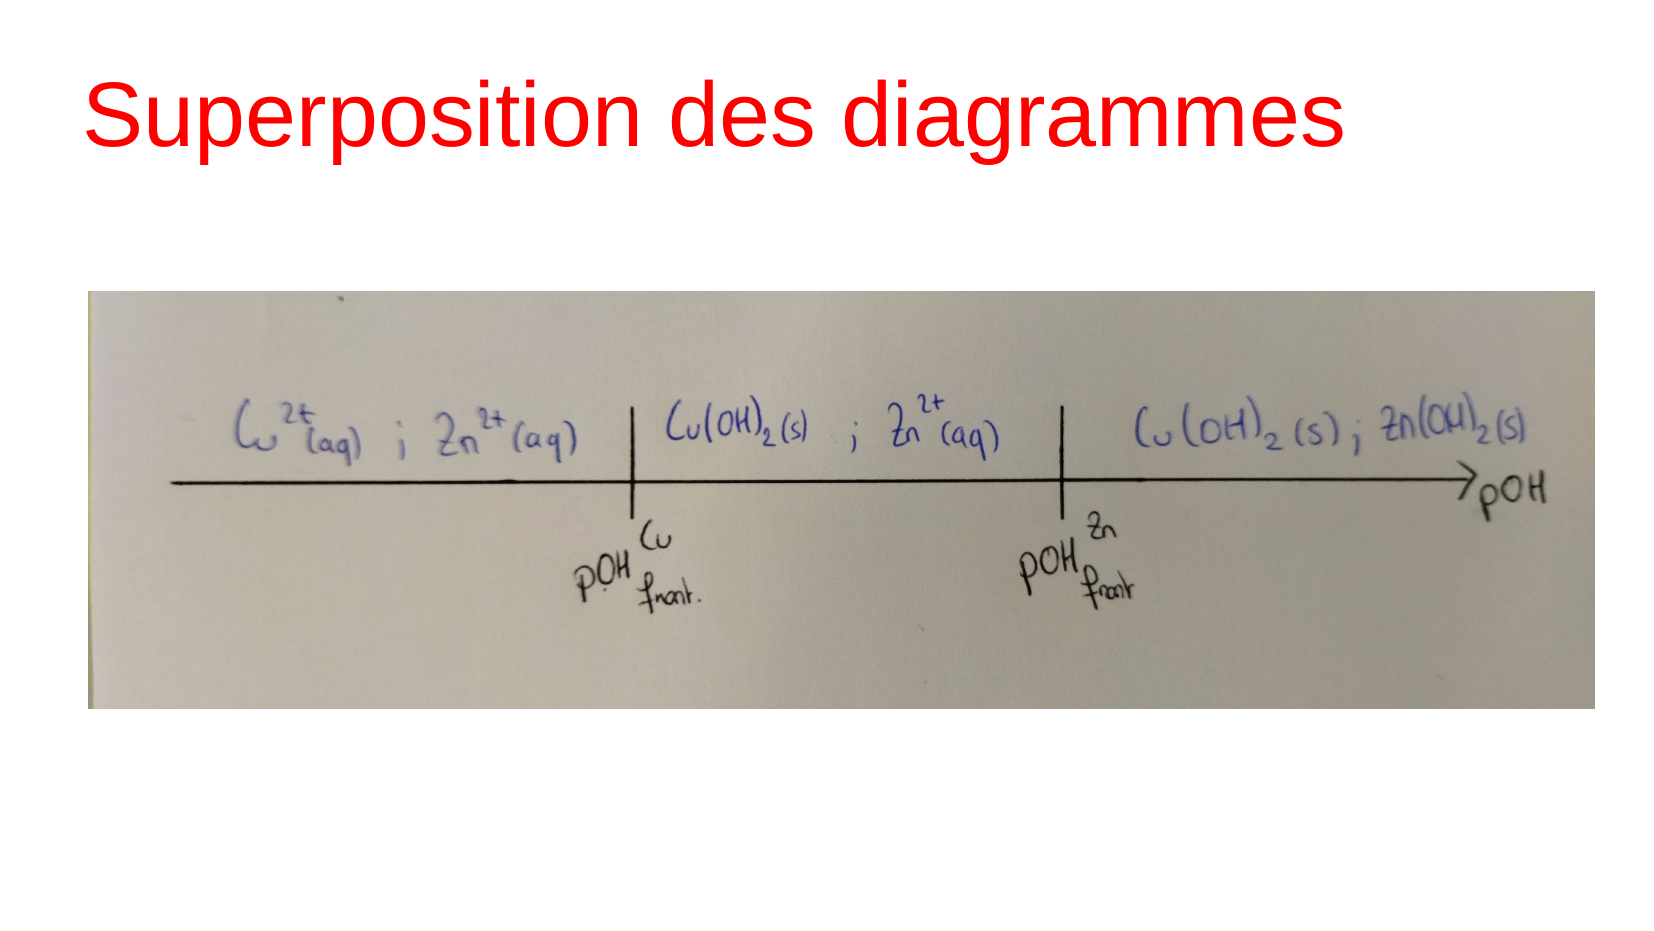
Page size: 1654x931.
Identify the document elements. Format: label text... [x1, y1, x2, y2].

picture [88, 291, 1595, 709]
title Superposition des diagrammes [82, 37, 1571, 193]
